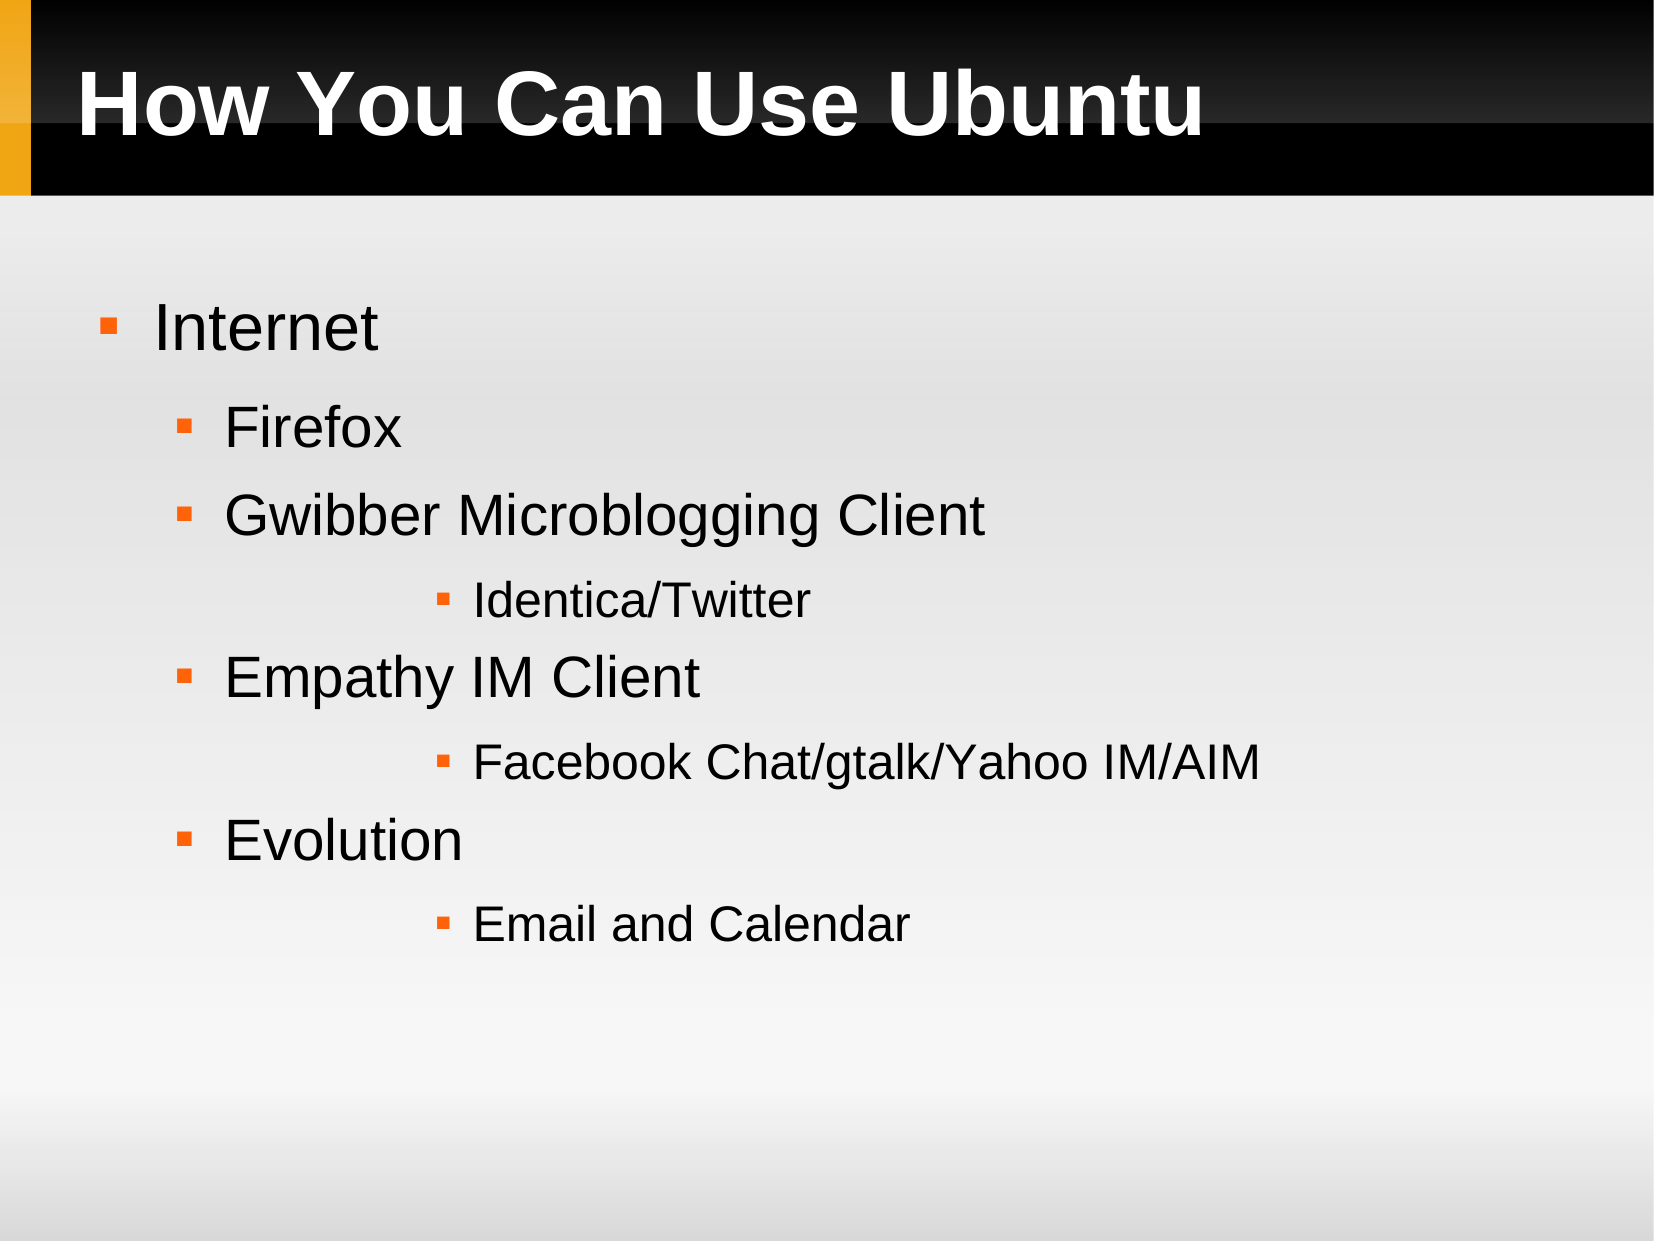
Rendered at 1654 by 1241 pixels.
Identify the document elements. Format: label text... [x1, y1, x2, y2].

list Internet Firefox Gwibber Microblogging Client Identica/Twitter Empathy IM Client Facebook Chat/gtalk/Yahoo IM/AIM Evolution Email and Calendar [82, 290, 1571, 1094]
picture [0, 0, 1654, 1241]
title How You Can Use Ubuntu [76, 7, 1565, 200]
